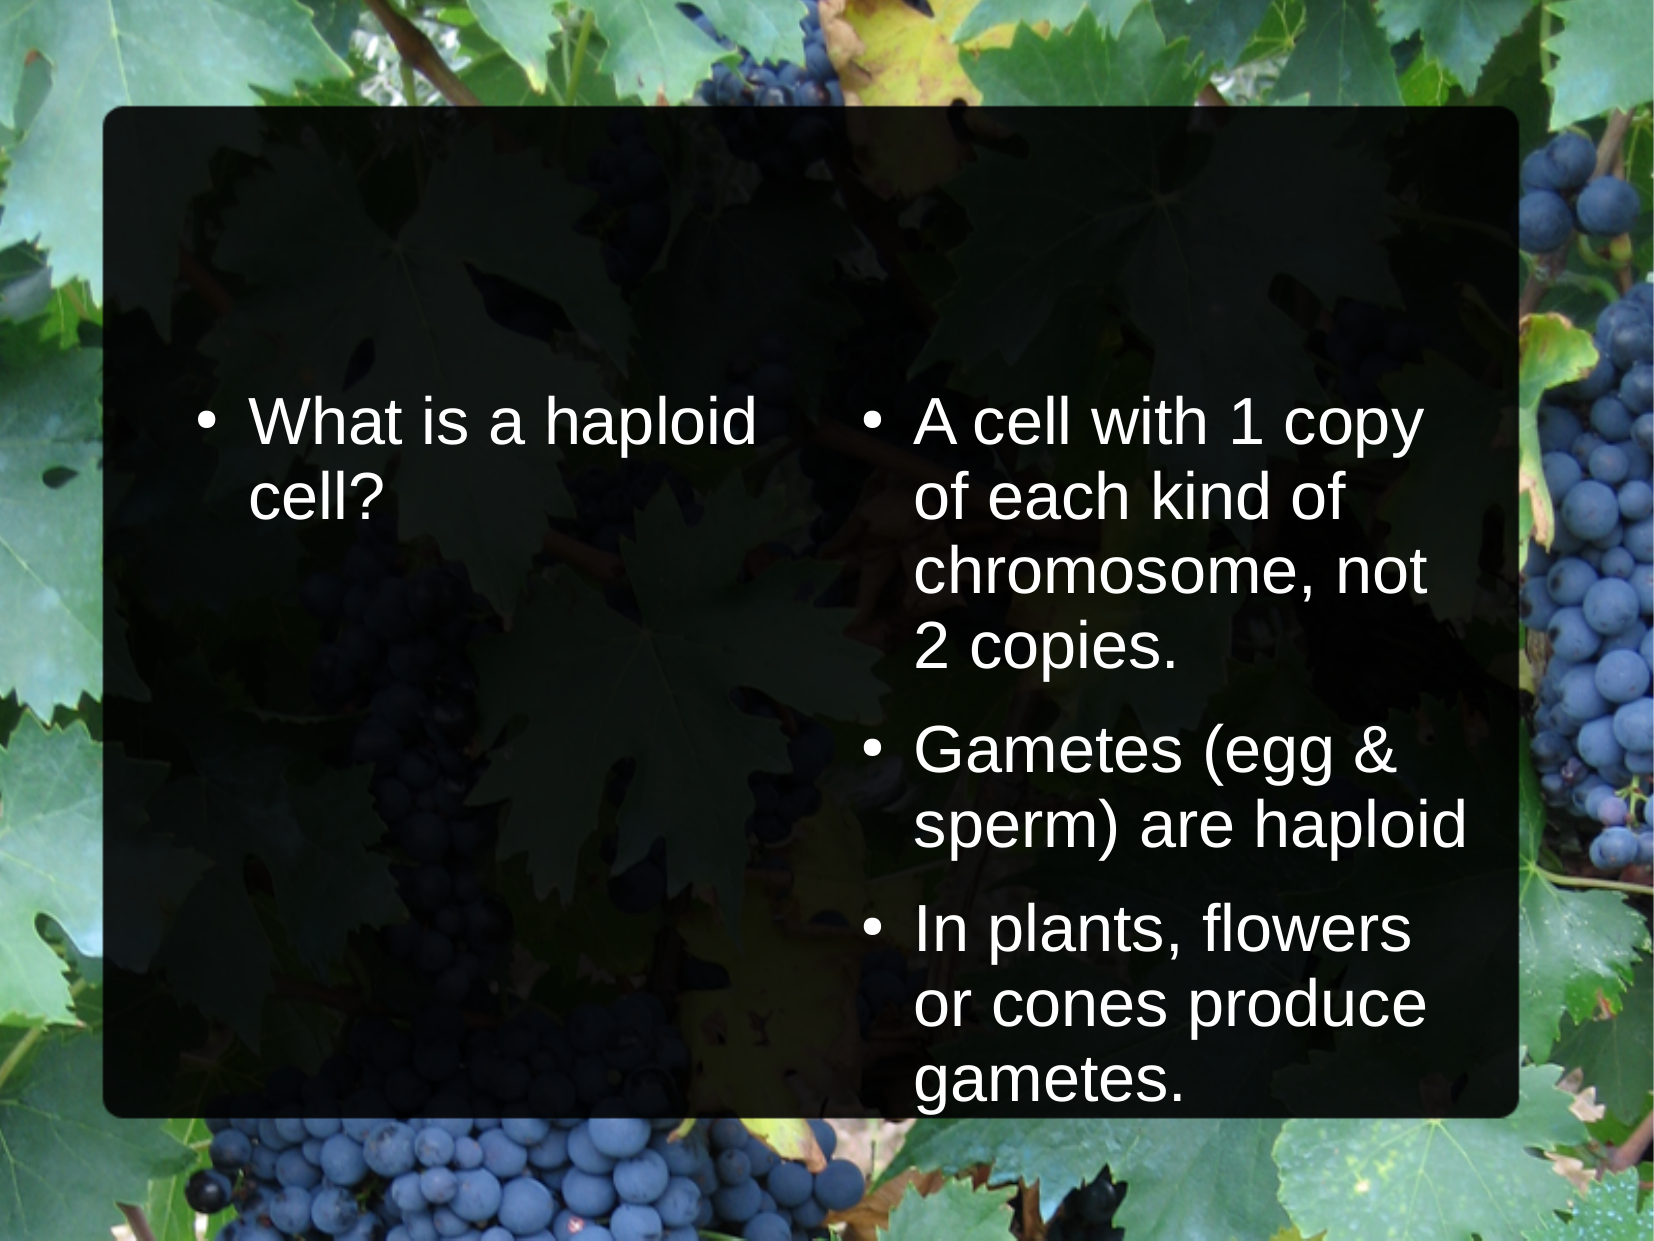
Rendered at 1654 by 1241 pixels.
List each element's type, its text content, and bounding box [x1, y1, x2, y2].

picture [0, 0, 1654, 1241]
list What is a haploid cell? [177, 383, 812, 1078]
list A cell with 1 copy of each kind of chromosome, not 2 copies. Gametes (egg & sperm) are haploid In plants, flowers or cones produce gametes. [842, 383, 1477, 1116]
